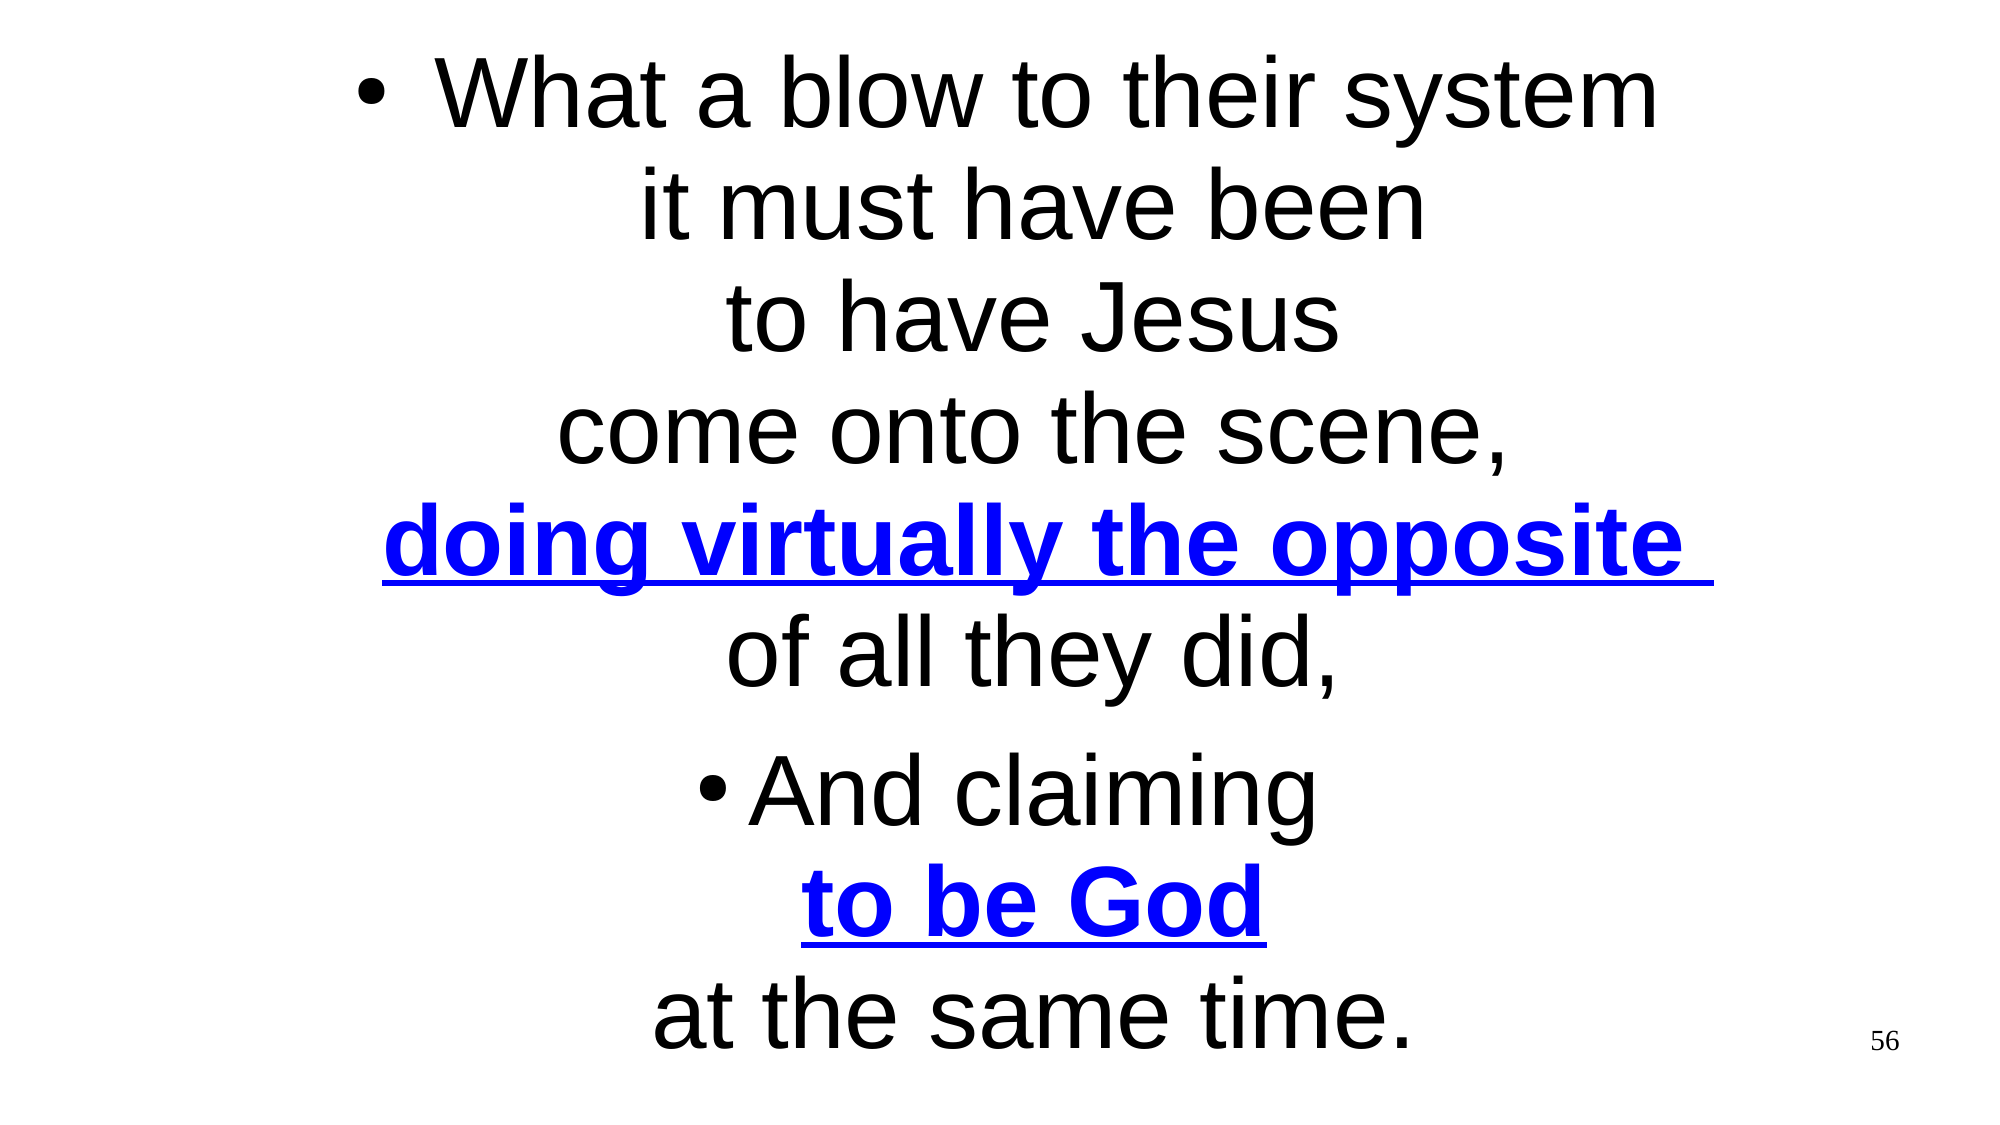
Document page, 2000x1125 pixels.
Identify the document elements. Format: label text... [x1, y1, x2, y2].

list What a blow to their system it must have been to have Jesus come onto the scene, doing virtually the opposite of all they did, And claiming to be God at the same time. [37, 37, 1988, 1088]
